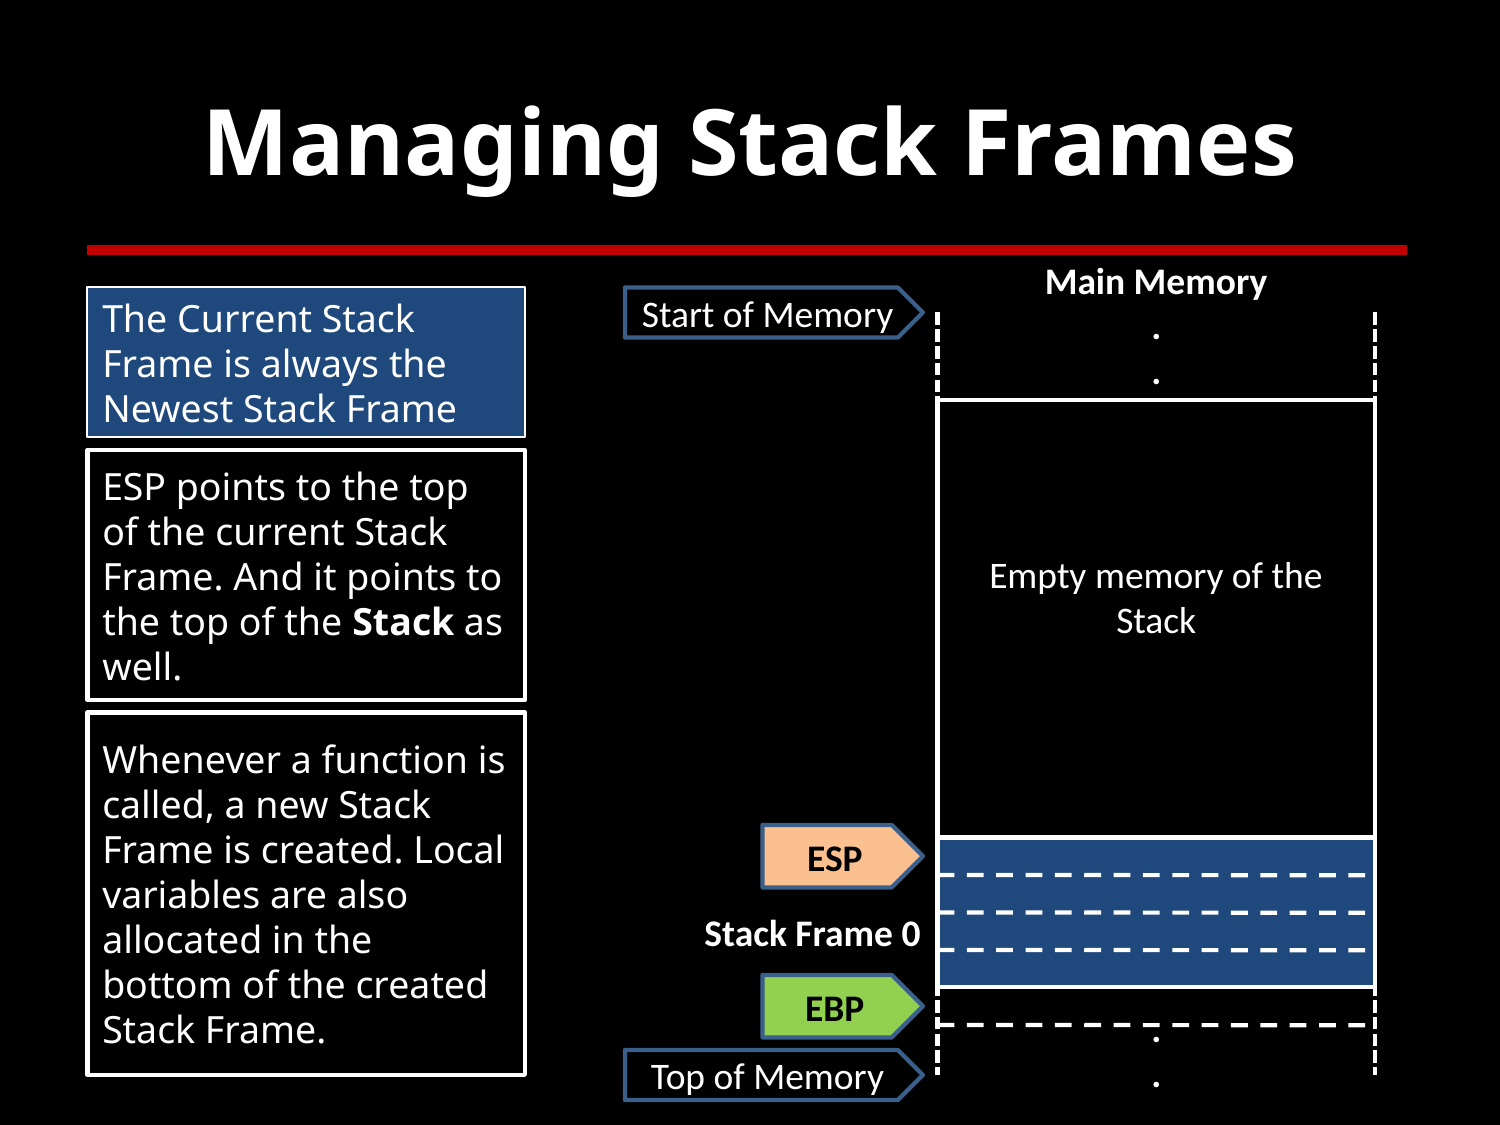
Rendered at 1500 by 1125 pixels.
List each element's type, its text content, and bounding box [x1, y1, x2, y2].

text_box Stack Frame 0 [687, 912, 938, 950]
text_box Top of Memory [624, 1050, 923, 1101]
text_box EBP [762, 974, 923, 1038]
text_box Start of Memory [624, 287, 923, 338]
text_box [937, 838, 1375, 988]
text_box Empty memory of the Stack [937, 399, 1375, 838]
title Managing Stack Frames [75, 45, 1425, 233]
text_box The Current Stack Frame is always the Newest Stack Frame [87, 287, 525, 438]
text_box ESP [762, 824, 923, 888]
text_box Whenever a function is called, a new Stack Frame is created. Local variables are also allocated in the bottom of the created Stack Frame. [87, 712, 525, 1075]
text_box . . [937, 1012, 1375, 1088]
text_box Main Memory . . [937, 262, 1375, 388]
text_box ESP points to the top of the current Stack Frame. And it points to the top of the Stack as well. [87, 450, 525, 700]
